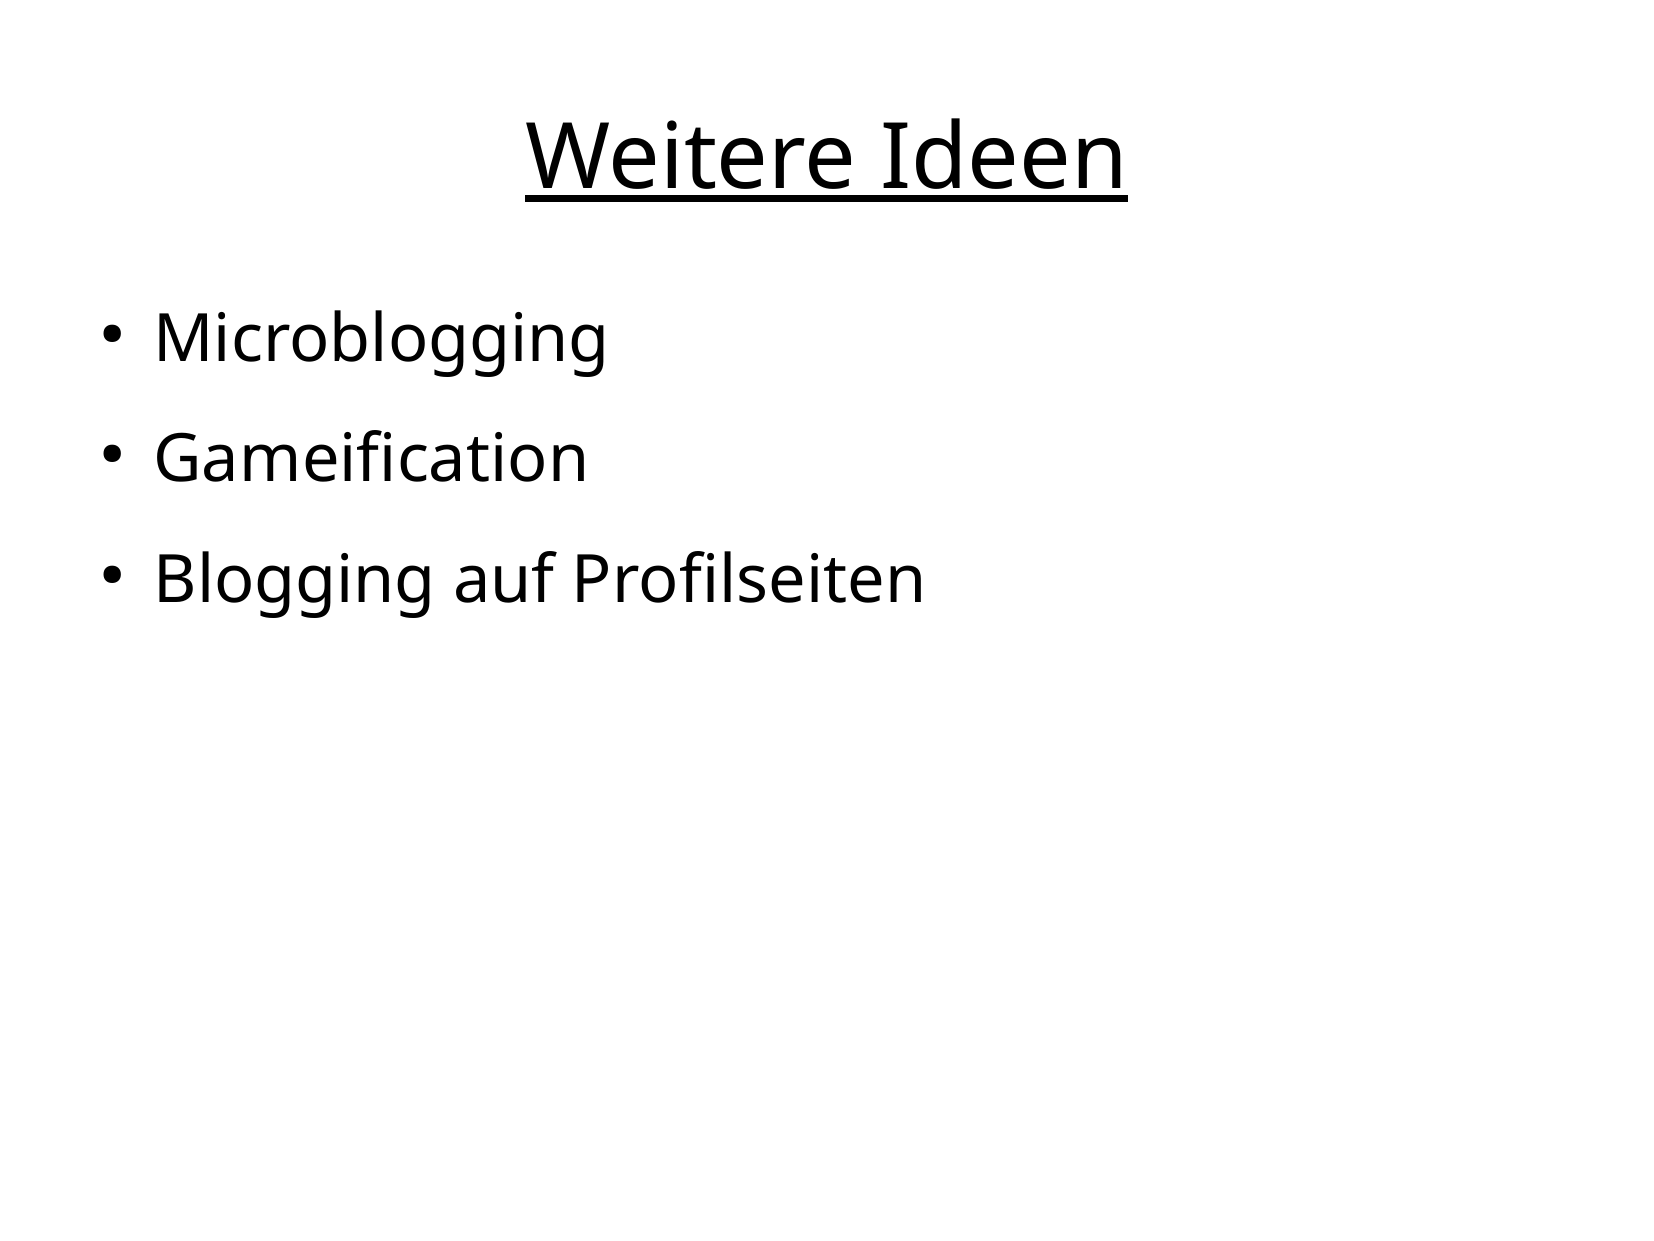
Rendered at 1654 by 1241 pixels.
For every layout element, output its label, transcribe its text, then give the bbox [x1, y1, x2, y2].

list Microblogging Gameification Blogging auf Profilseiten [82, 290, 1538, 1010]
title Weitere Ideen [82, 49, 1571, 257]
